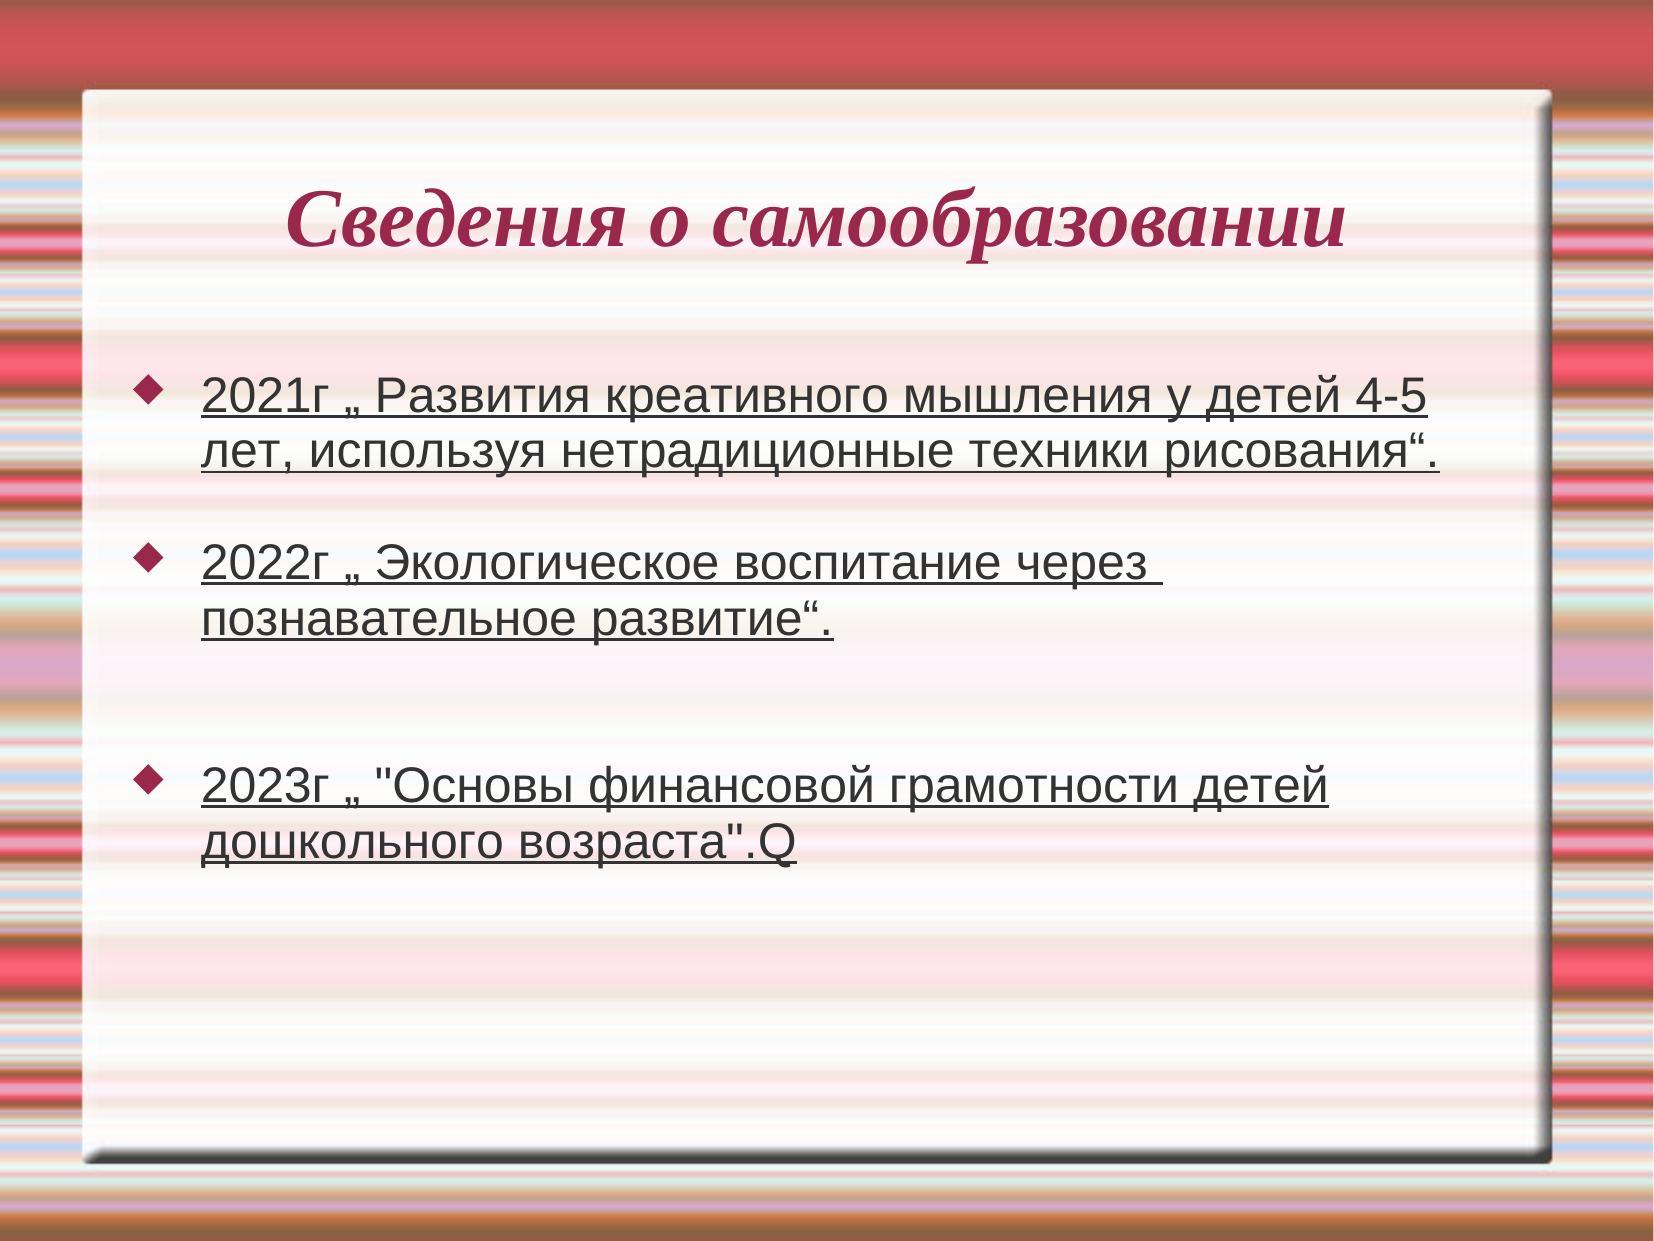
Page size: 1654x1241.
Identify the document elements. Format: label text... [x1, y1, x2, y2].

title Сведения о самообразовании [121, 114, 1534, 322]
picture [0, 0, 1654, 1241]
list 2021г „ Развития креативного мышления у детей 4-5 лет, используя нетрадиционные техники рисования“. 2022г „ Экологическое воспитание через познавательное развитие“. 2023г „ "Основы финансовой грамотности детей дошкольного возраста".Q [118, 311, 1500, 1093]
